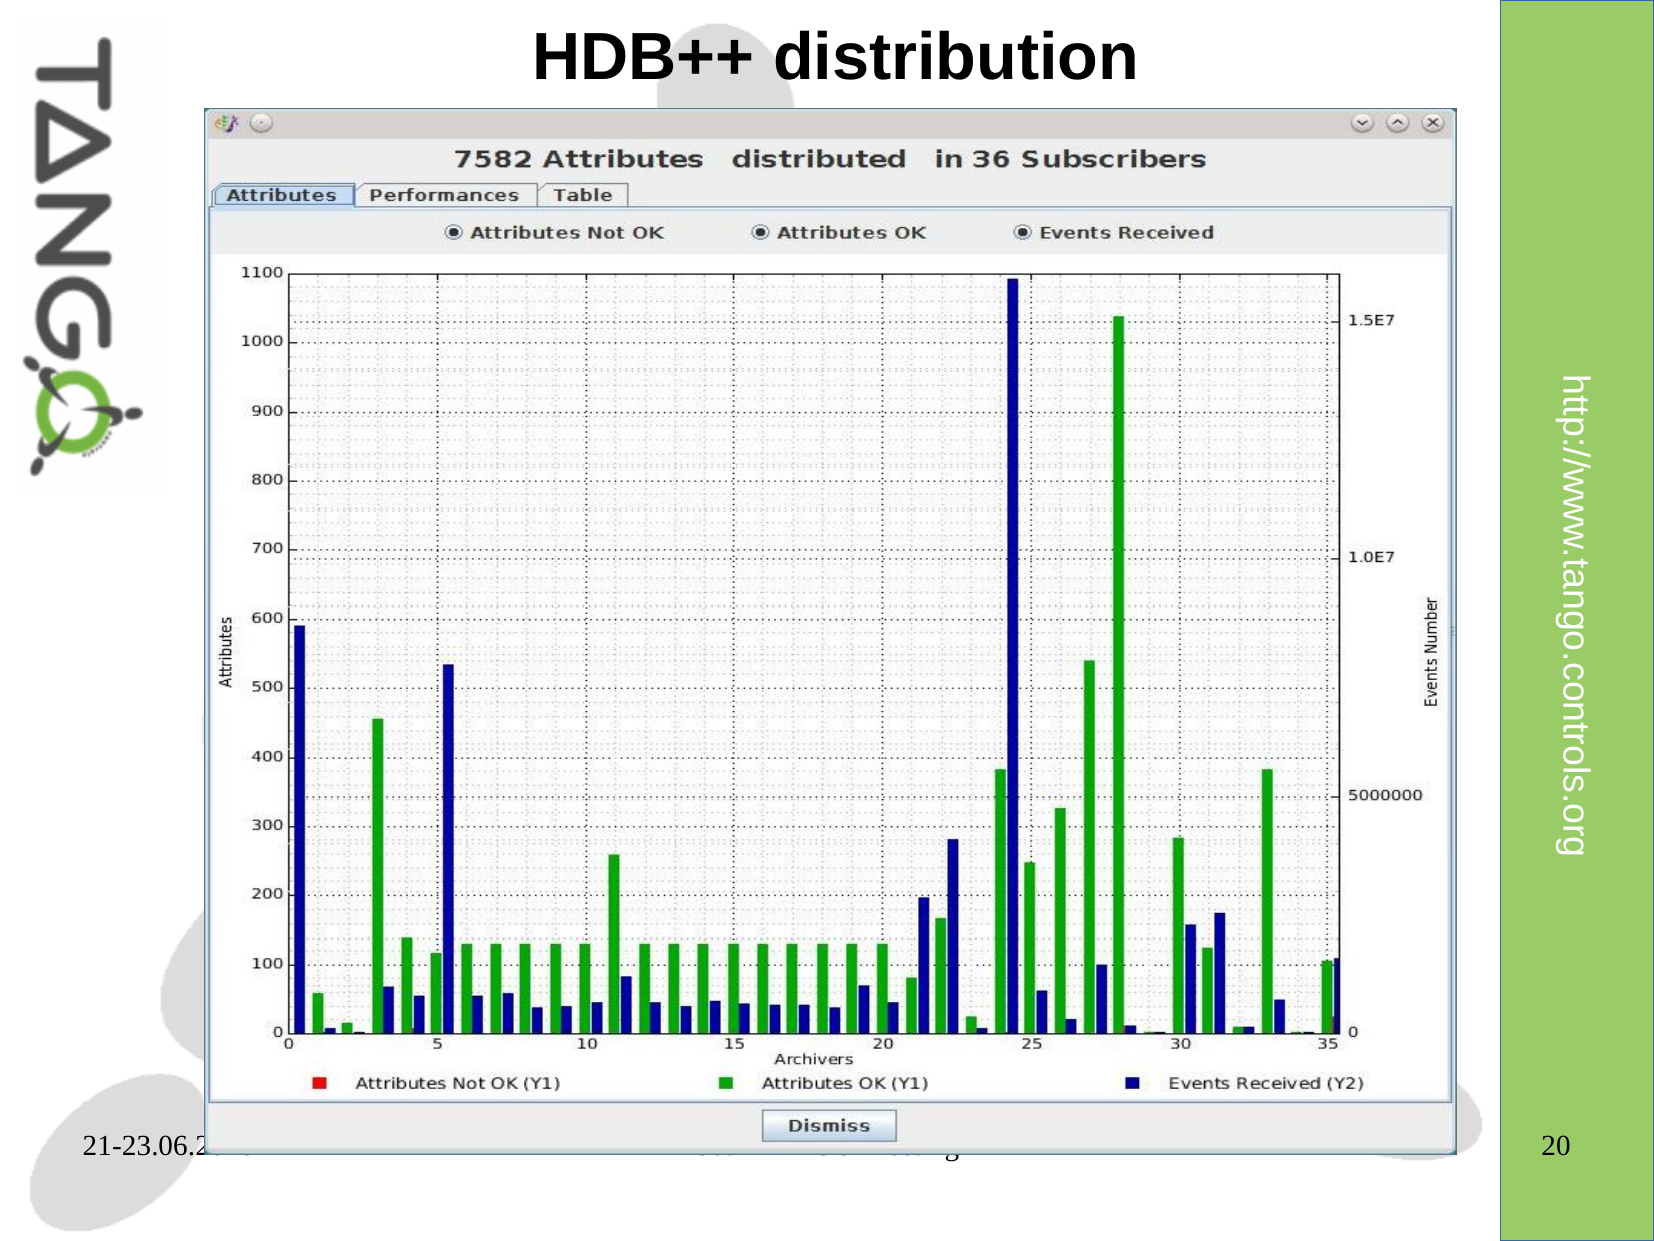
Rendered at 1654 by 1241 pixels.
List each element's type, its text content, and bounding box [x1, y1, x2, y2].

picture [0, 1, 1500, 1241]
title HDB++ distribution [300, 3, 1373, 108]
